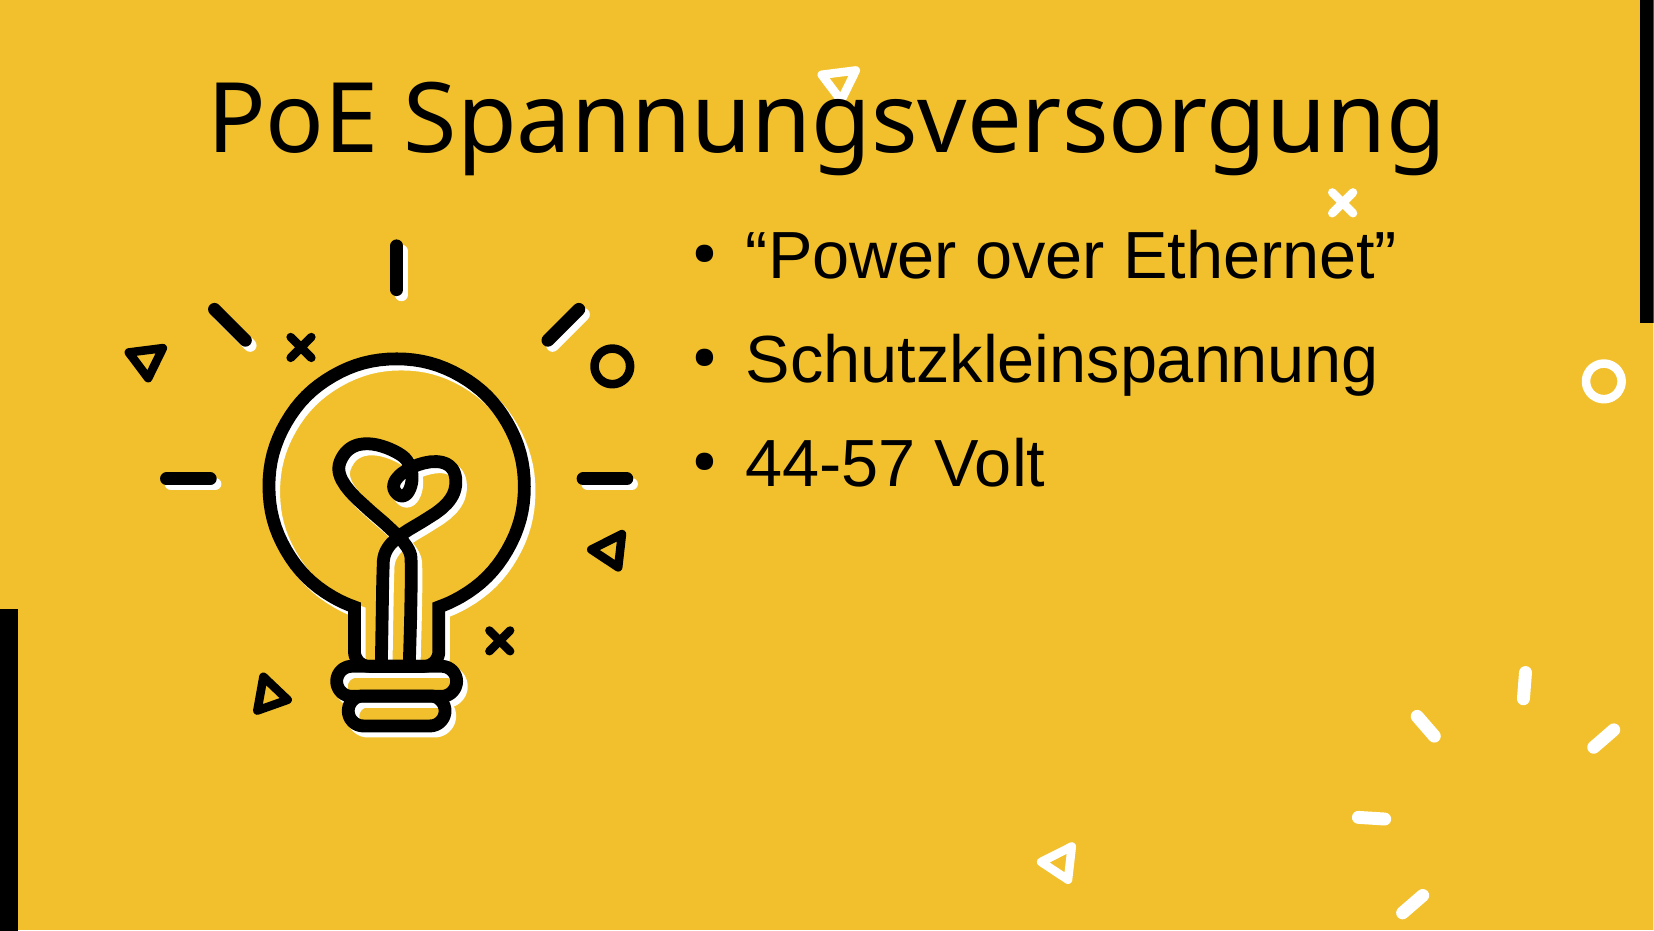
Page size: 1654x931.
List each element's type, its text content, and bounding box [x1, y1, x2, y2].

title PoE Spannungsversorgung [82, 37, 1571, 193]
list “Power over Ethernet” Schutzkleinspannung 44-57 Volt [675, 217, 1571, 758]
